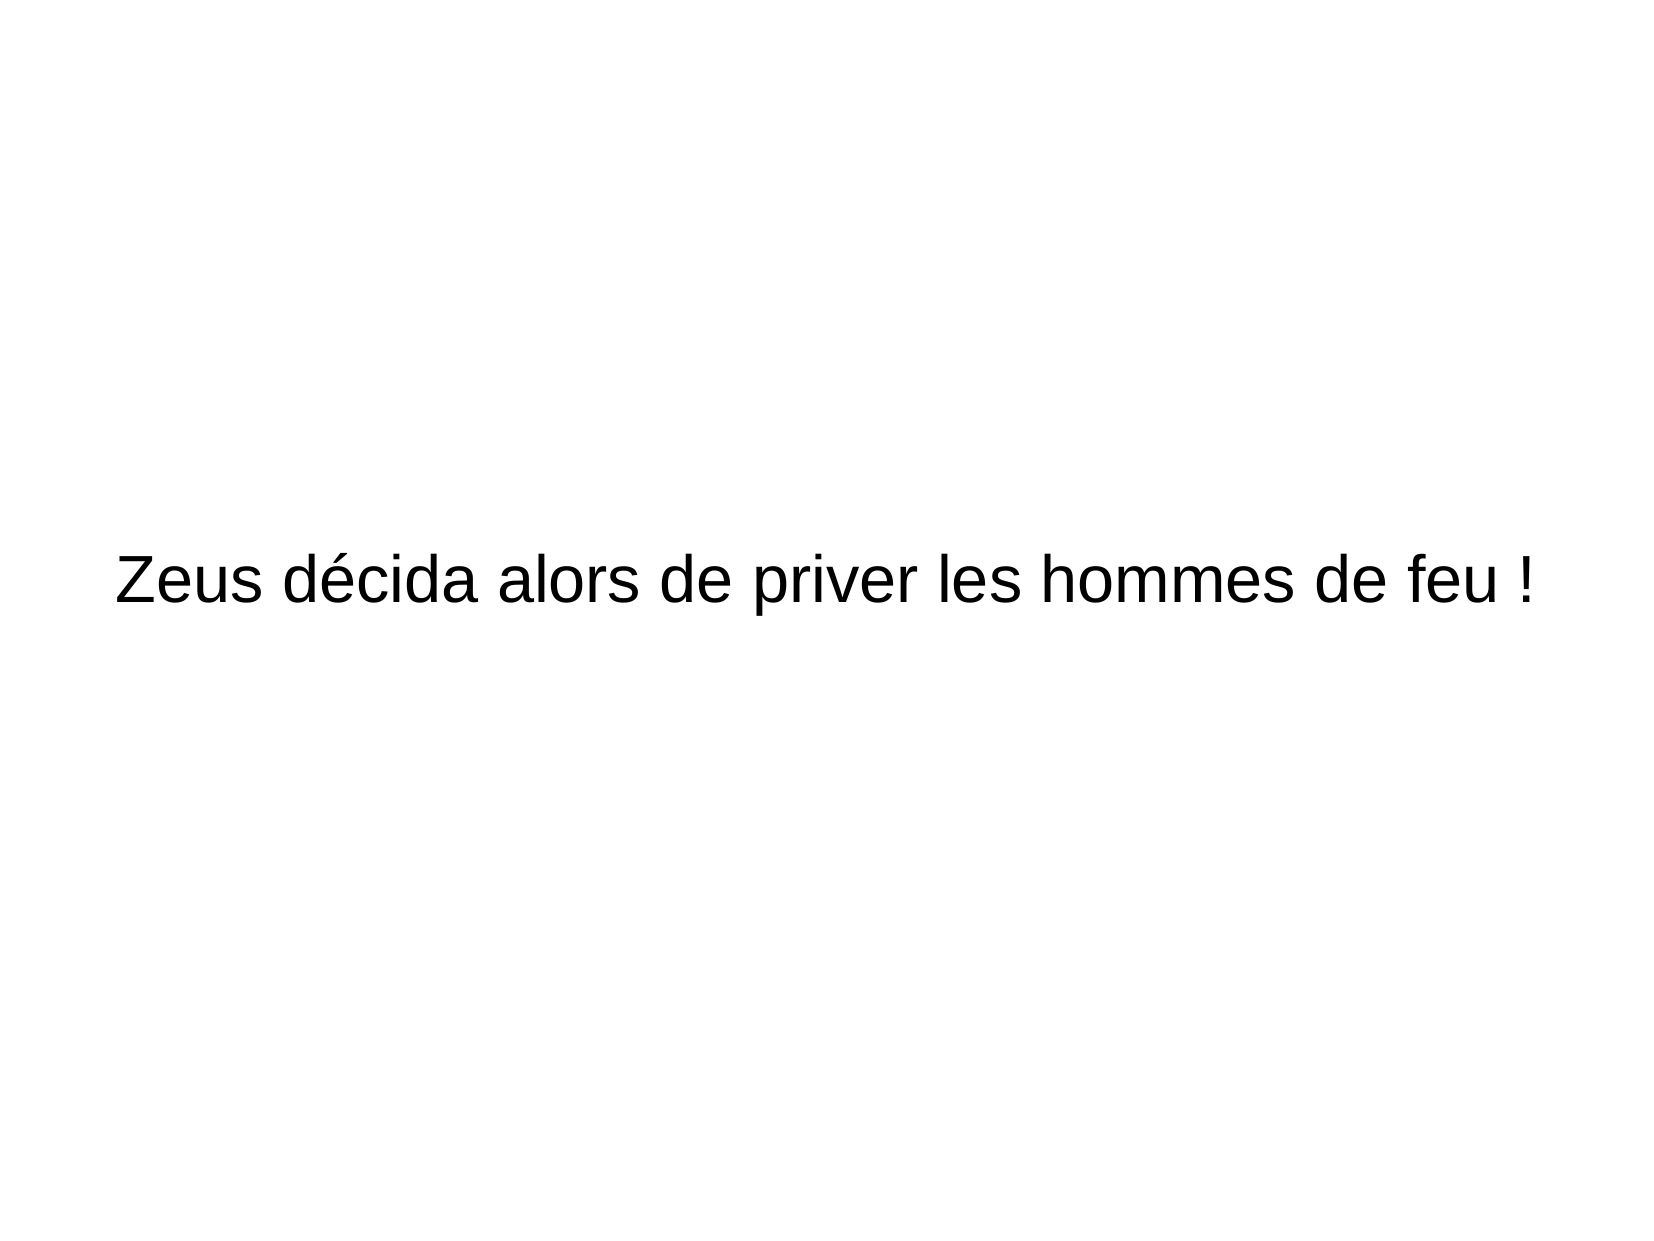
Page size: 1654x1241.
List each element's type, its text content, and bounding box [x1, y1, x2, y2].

subtitle Zeus décida alors de priver les hommes de feu ! [82, 49, 1571, 1109]
